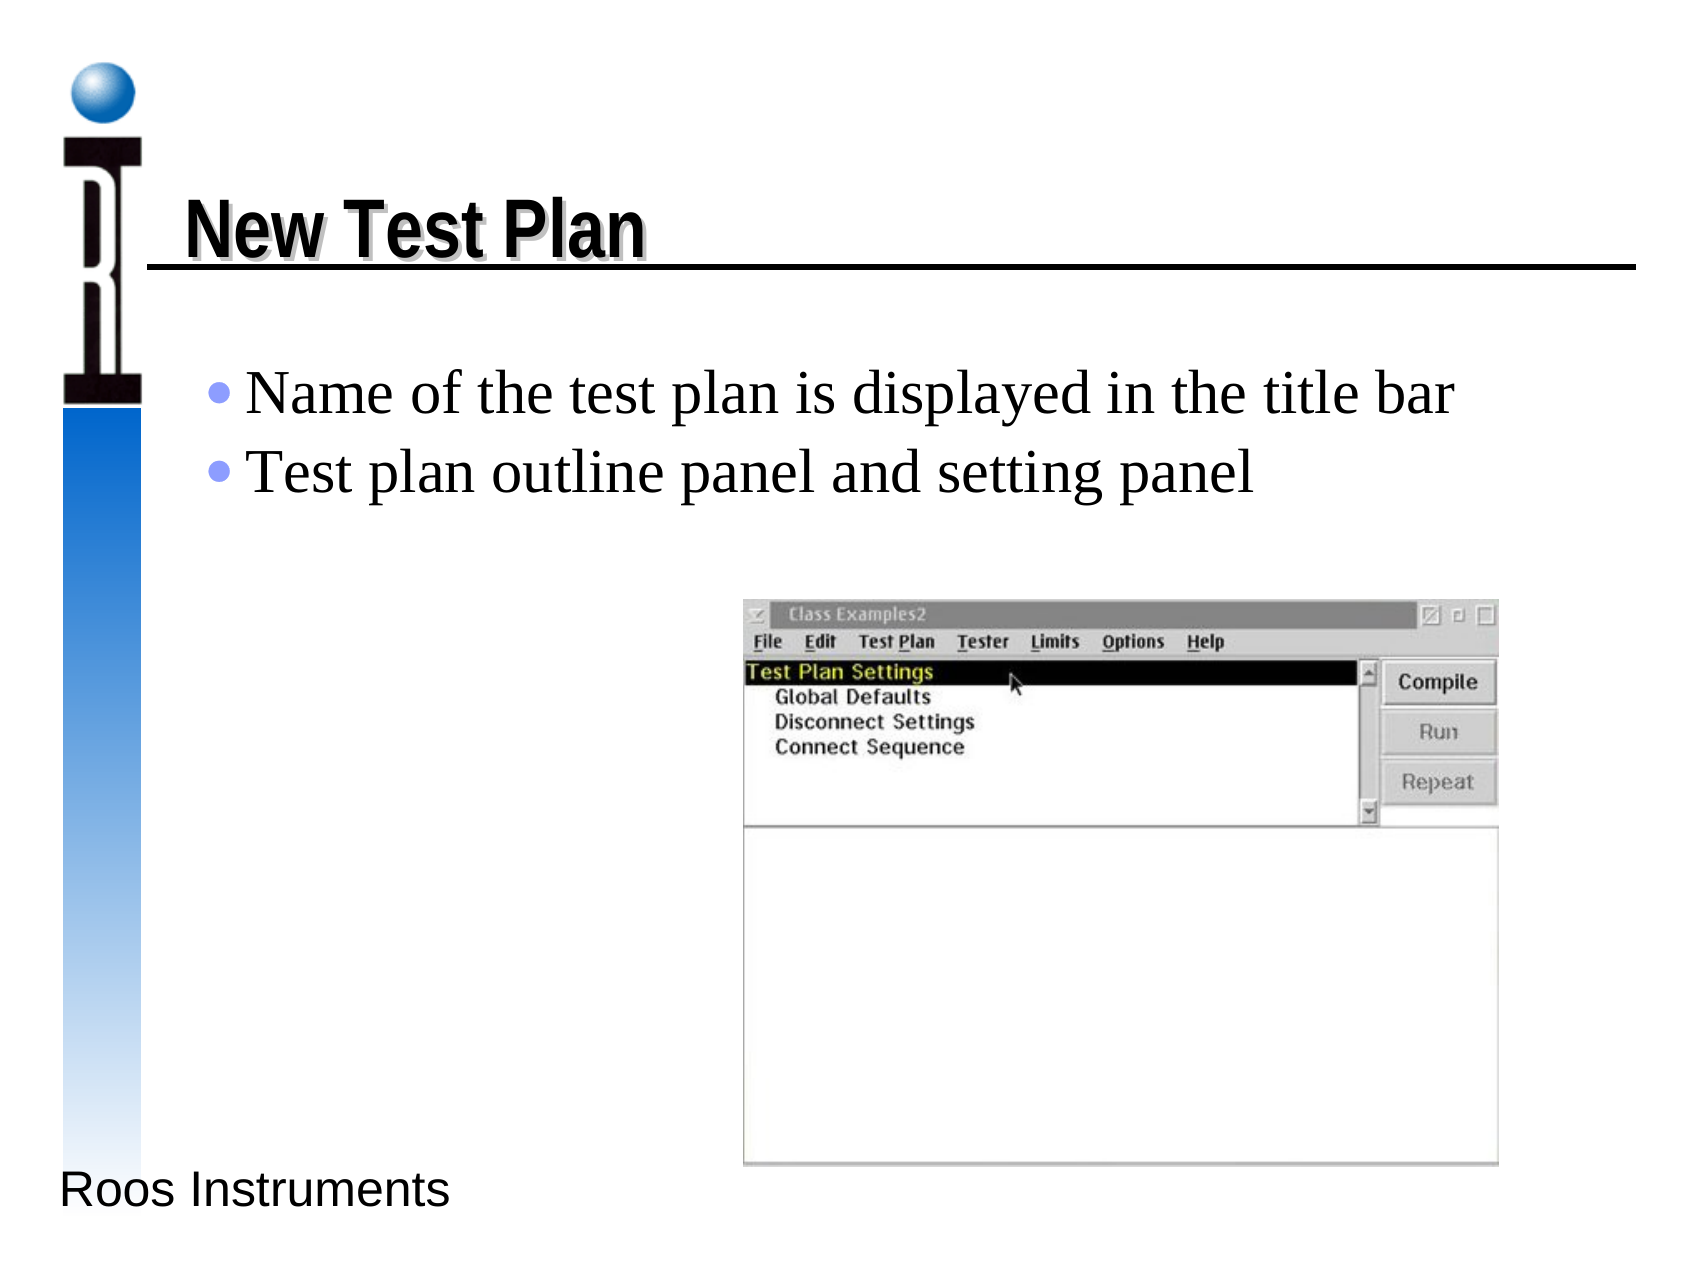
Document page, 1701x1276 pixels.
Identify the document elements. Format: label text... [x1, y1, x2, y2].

picture [59, 58, 147, 411]
picture [743, 599, 1499, 1167]
text_box Name of the test plan is displayed in the title bar Test plan outline panel and setting panel [192, 358, 1550, 508]
text_box New Test Plan [184, 92, 1539, 274]
